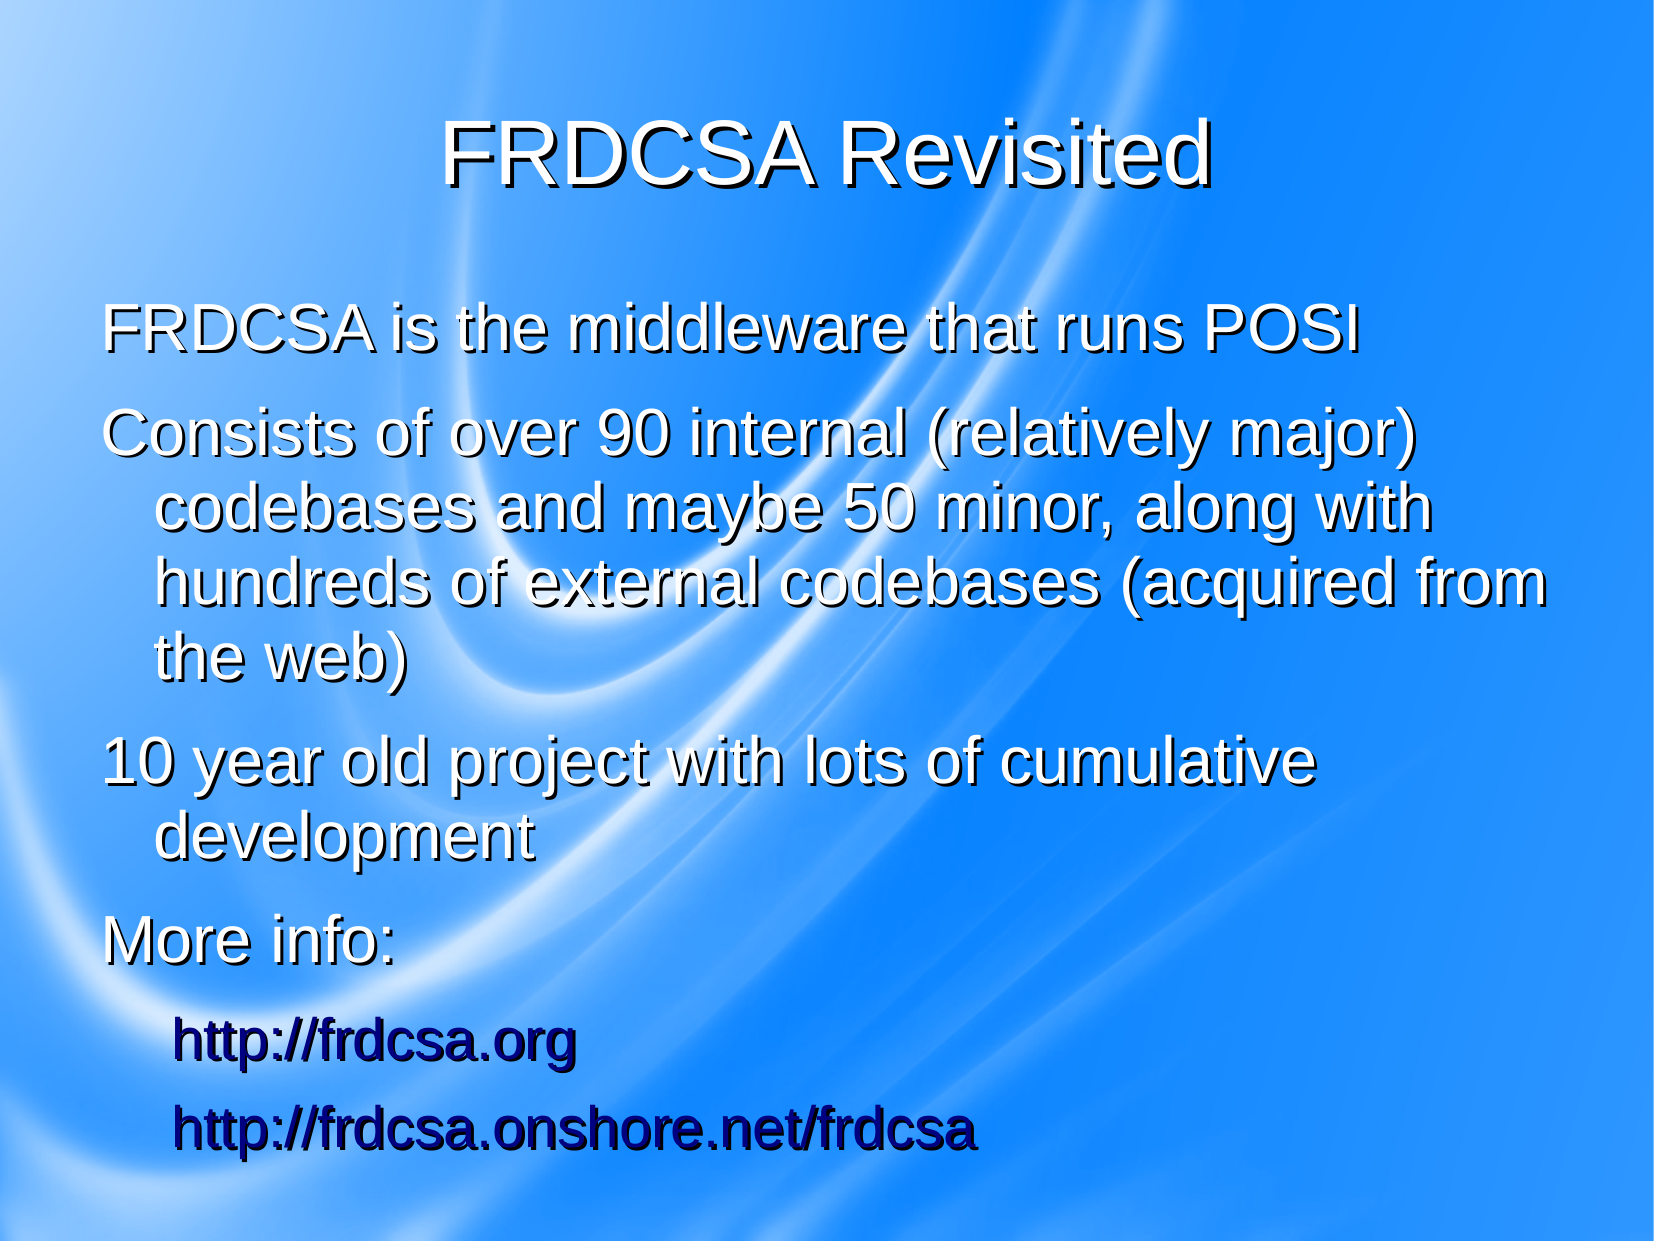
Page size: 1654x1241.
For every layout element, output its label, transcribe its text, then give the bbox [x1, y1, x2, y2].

picture [0, 0, 1654, 1241]
list FRDCSA is the middleware that runs POSI Consists of over 90 internal (relatively major) codebases and maybe 50 minor, along with hundreds of external codebases (acquired from the web) 10 year old project with lots of cumulative development More info: http://frdcsa.org http://frdcsa.onshore.net/frdcsa [82, 290, 1571, 1241]
title FRDCSA Revisited [82, 56, 1571, 250]
